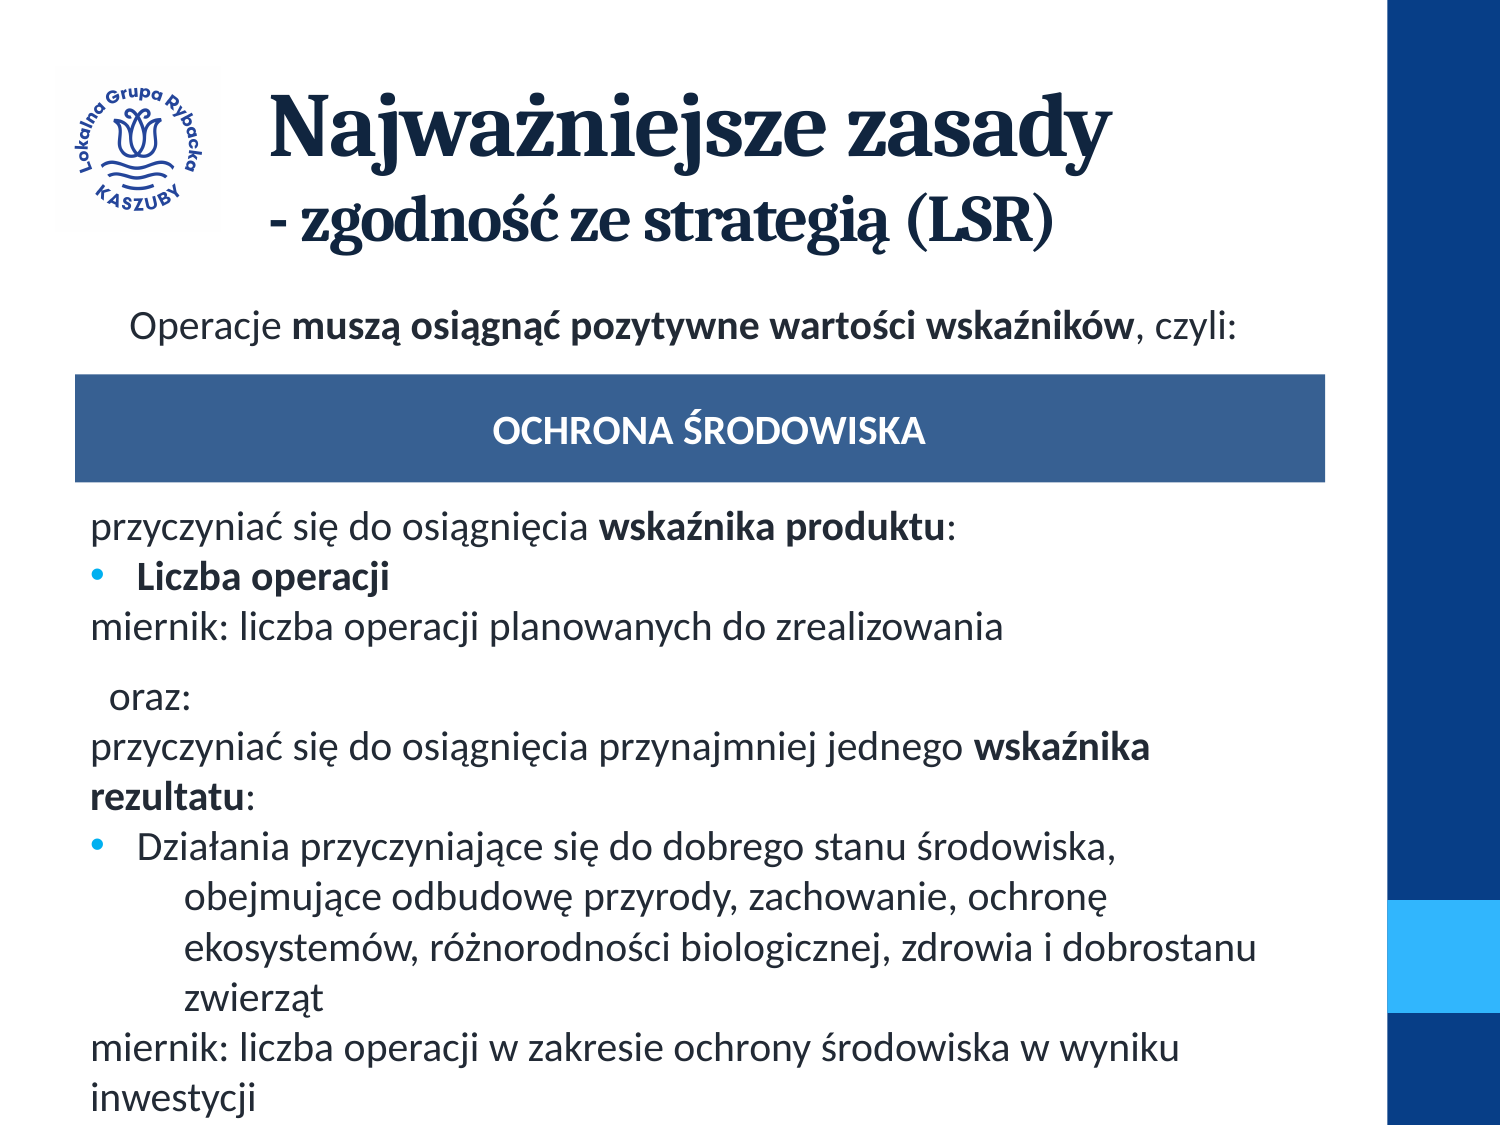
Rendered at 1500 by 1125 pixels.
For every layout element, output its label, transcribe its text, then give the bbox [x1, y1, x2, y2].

text_box OCHRONA ŚRODOWISKA [75, 374, 1326, 483]
title Najważniejsze zasady - zgodność ze strategią (LSR) [253, 30, 1326, 289]
text_box przyczyniać się do osiągnięcia wskaźnika produktu: Liczba operacji miernik: liczba operacji planowanych do zrealizowania oraz: przyczyniać się do osiągnięcia przynajmniej jednego wskaźnika rezultatu: Działania przyczyniające się do dobrego stanu środowiska, obejmujące odbudowę przyrody, zachowanie, ochronę ekosystemów, różnorodności biologicznej, zdrowia i dobrostanu zwierząt miernik: liczba operacji w zakresie ochrony środowiska w wyniku inwestycji [75, 491, 1326, 1104]
picture [55, 66, 221, 232]
list Operacje muszą osiągnąć pozytywne wartości wskaźników, czyli: [76, 290, 1302, 374]
